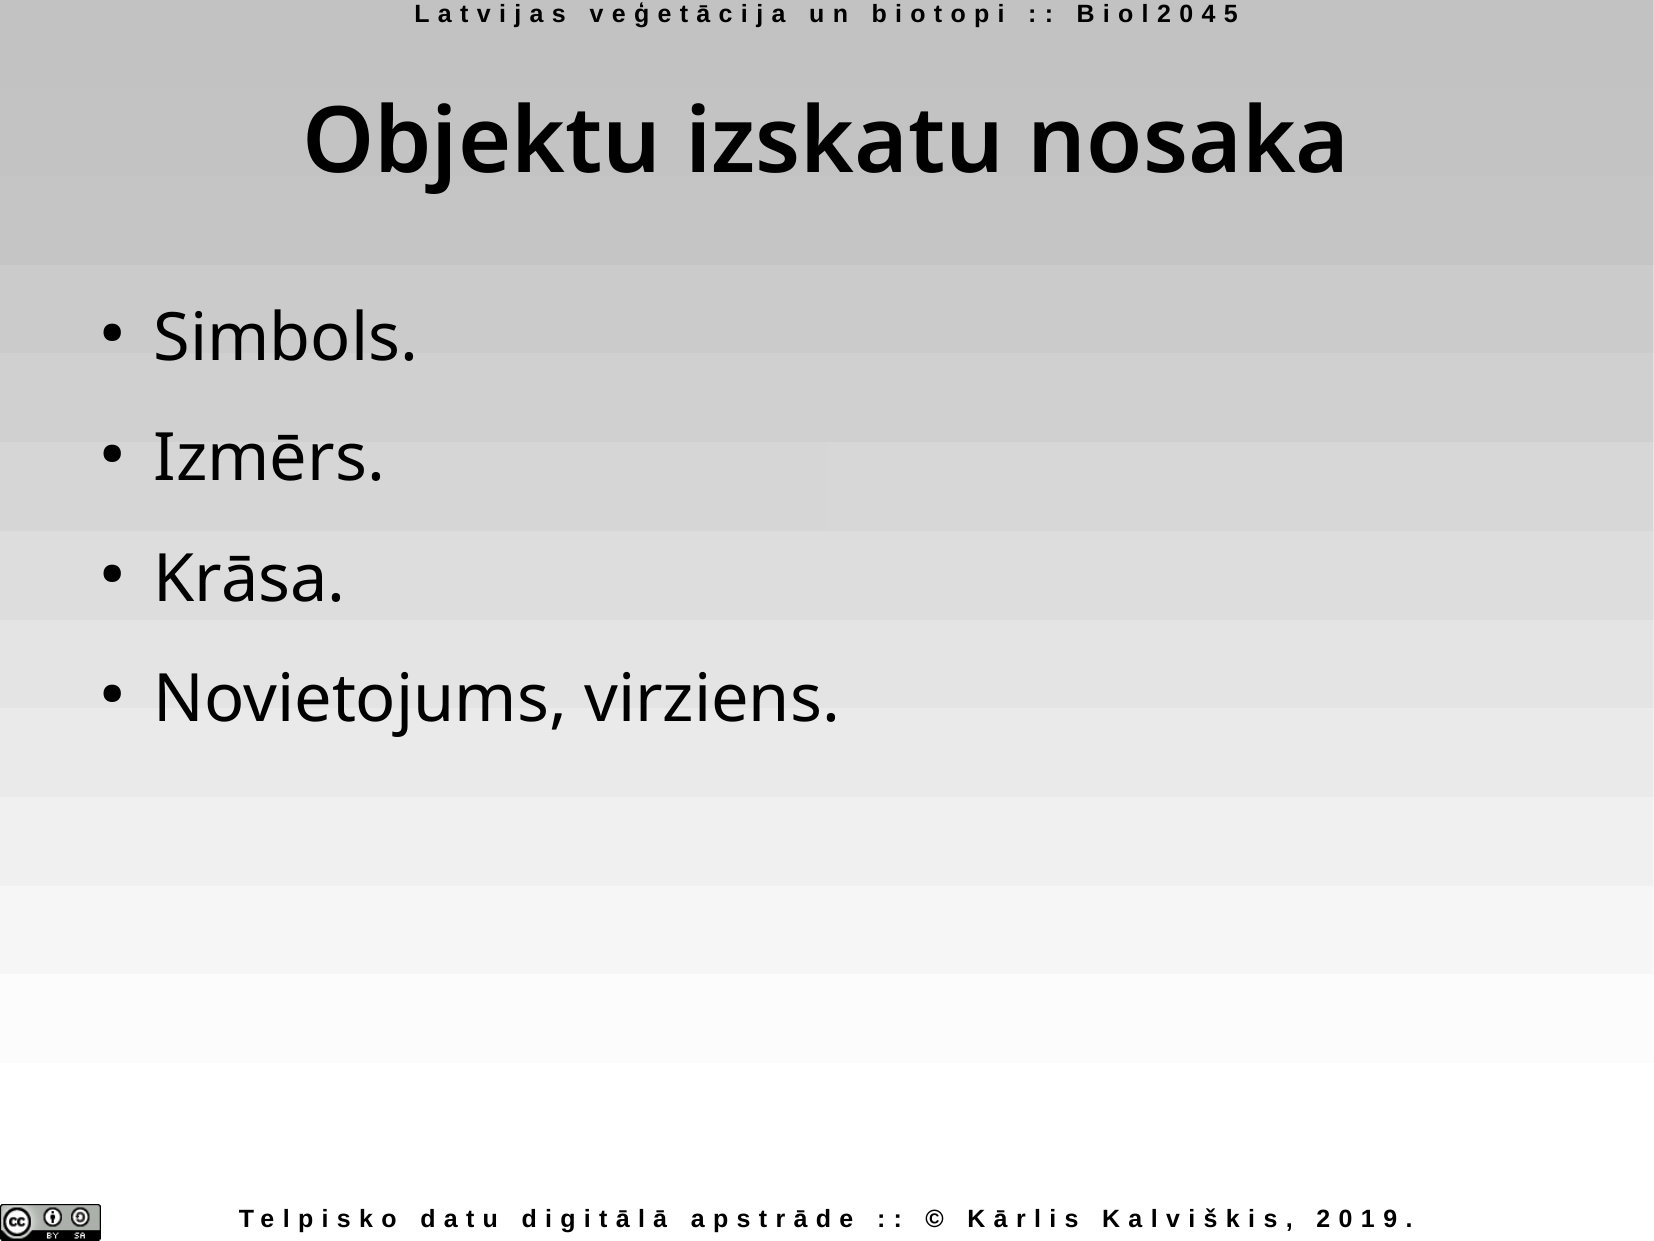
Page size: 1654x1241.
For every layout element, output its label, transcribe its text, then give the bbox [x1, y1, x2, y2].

title Objektu izskatu nosaka [29, 49, 1625, 296]
list Simbols. Izmērs. Krāsa. Novietojums, virziens. [82, 289, 1571, 1113]
picture [0, 0, 1654, 1241]
